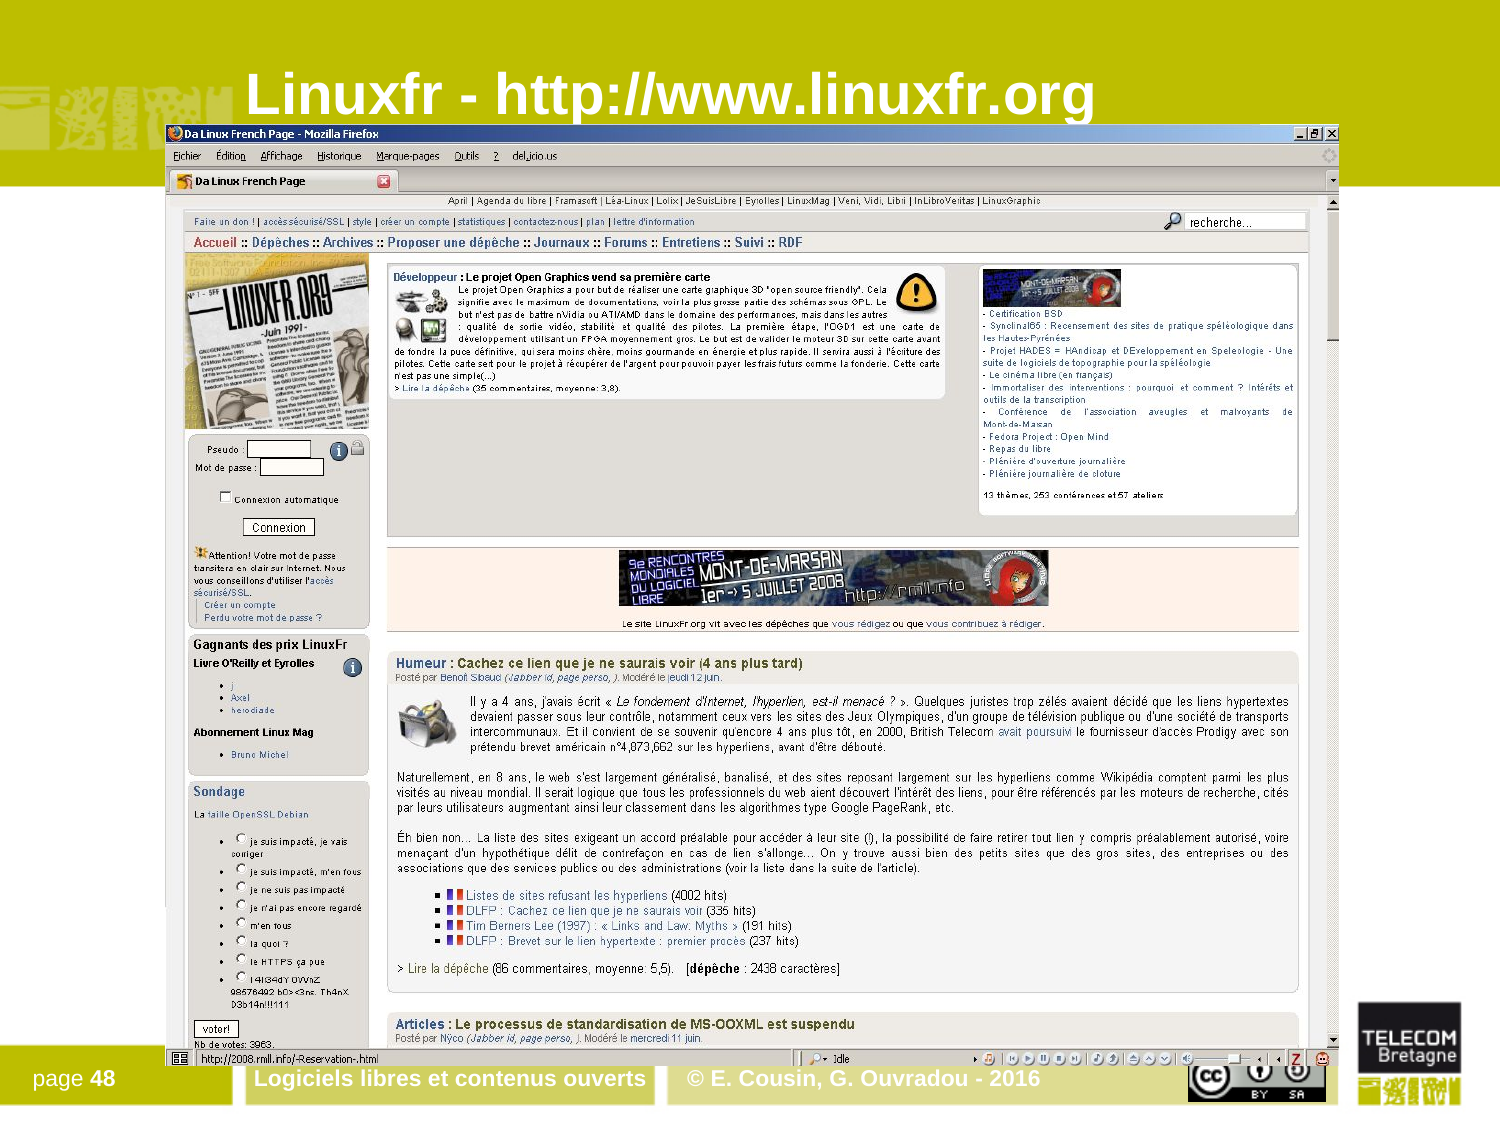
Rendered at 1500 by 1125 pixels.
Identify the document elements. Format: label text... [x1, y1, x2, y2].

title Linuxfr - http://www.linuxfr.org [245, 23, 1459, 166]
picture [0, 0, 1500, 1125]
